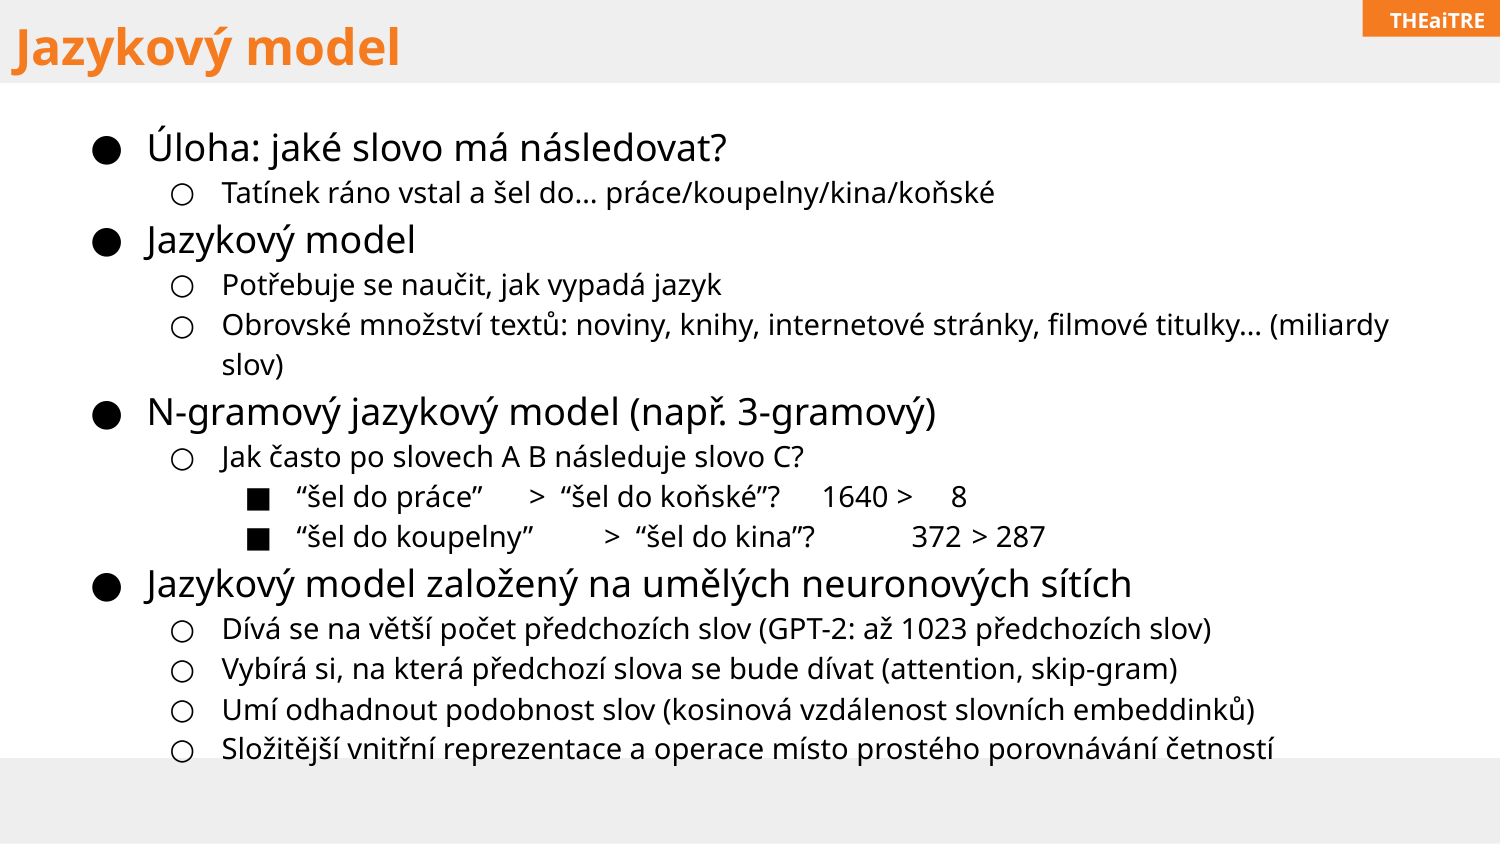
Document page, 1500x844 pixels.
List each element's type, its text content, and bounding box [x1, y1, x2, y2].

title Jazykový model [0, 0, 1500, 83]
subtitle THEaiTRE [1362, 0, 1500, 37]
list Úloha: jaké slovo má následovat? Tatínek ráno vstal a šel do… práce/koupelny/kina/koňské Jazykový model Potřebuje se naučit, jak vypadá jazyk Obrovské množství textů: noviny, knihy, internetové stránky, filmové titulky… (miliardy slov) N-gramový jazykový model (např. 3-gramový) Jak často po slovech A B následuje slovo C? “šel do práce” > “šel do koňské”? 1640 > 8 “šel do koupelny” > “šel do kina”? 372 > 287 Jazykový model založený na umělých neuronových sítích Dívá se na větší počet předchozích slov (GPT-2: až 1023 předchozích slov) Vybírá si, na která předchozí slova se bude dívat (attention, skip-gram) Umí odhadnout podobnost slov (kosinová vzdálenost slovních embeddinků) Složitější vnitřní reprezentace a operace místo prostého porovnávání četností [56, 102, 1455, 778]
